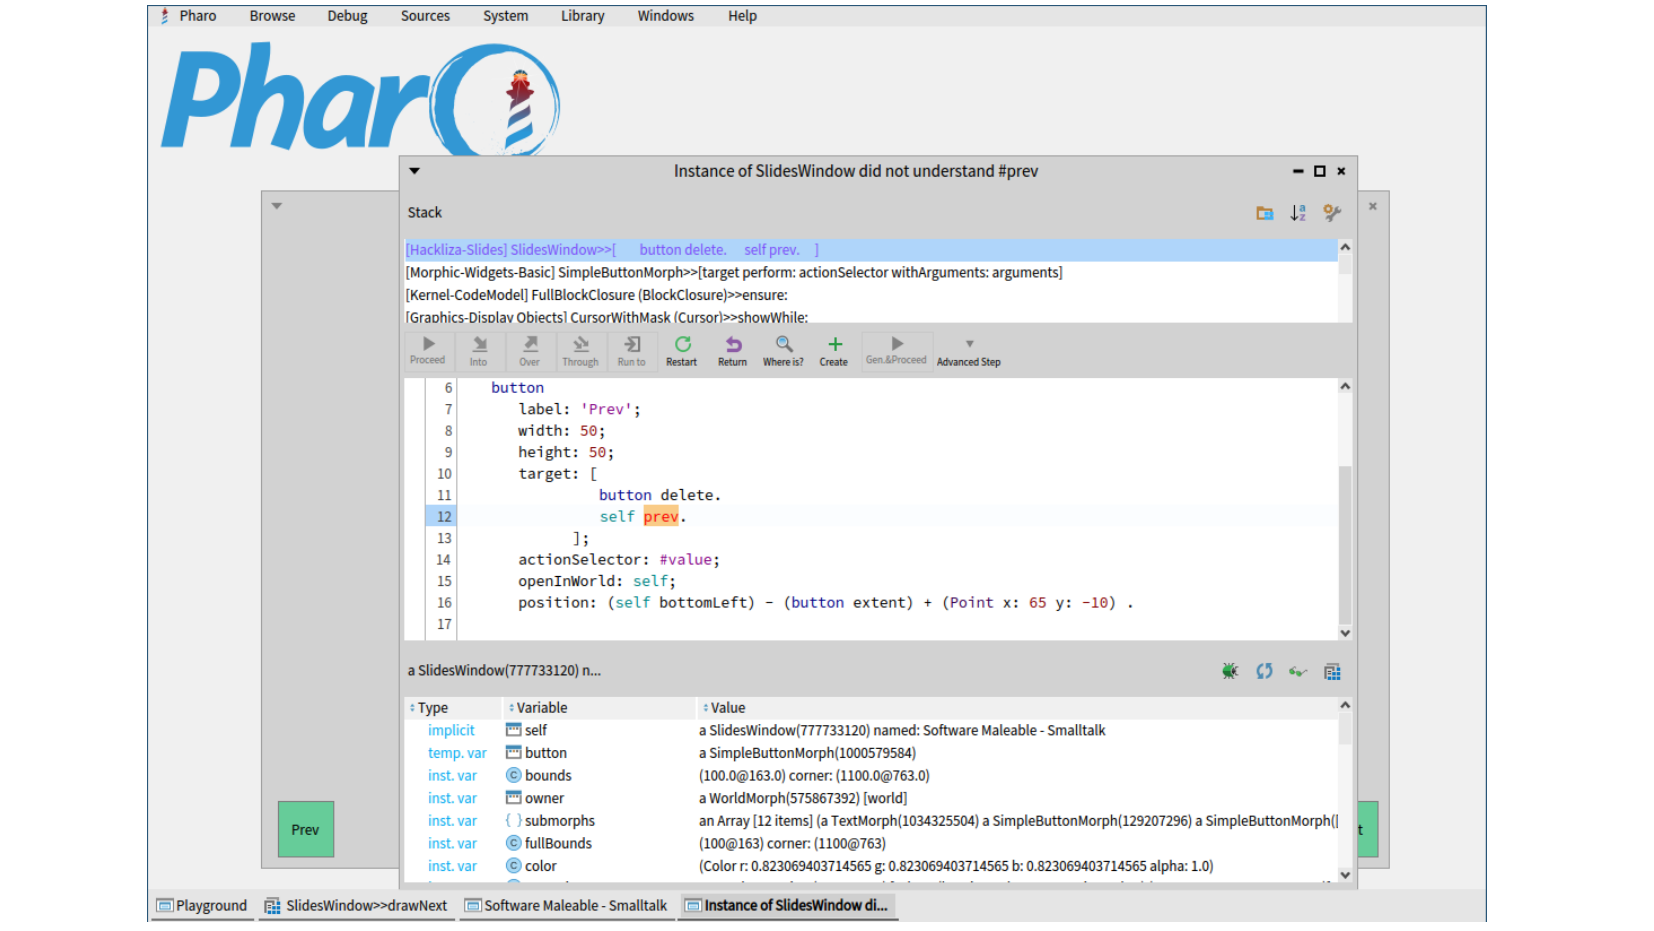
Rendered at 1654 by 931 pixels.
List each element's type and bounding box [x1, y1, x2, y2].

picture [147, 5, 1487, 922]
